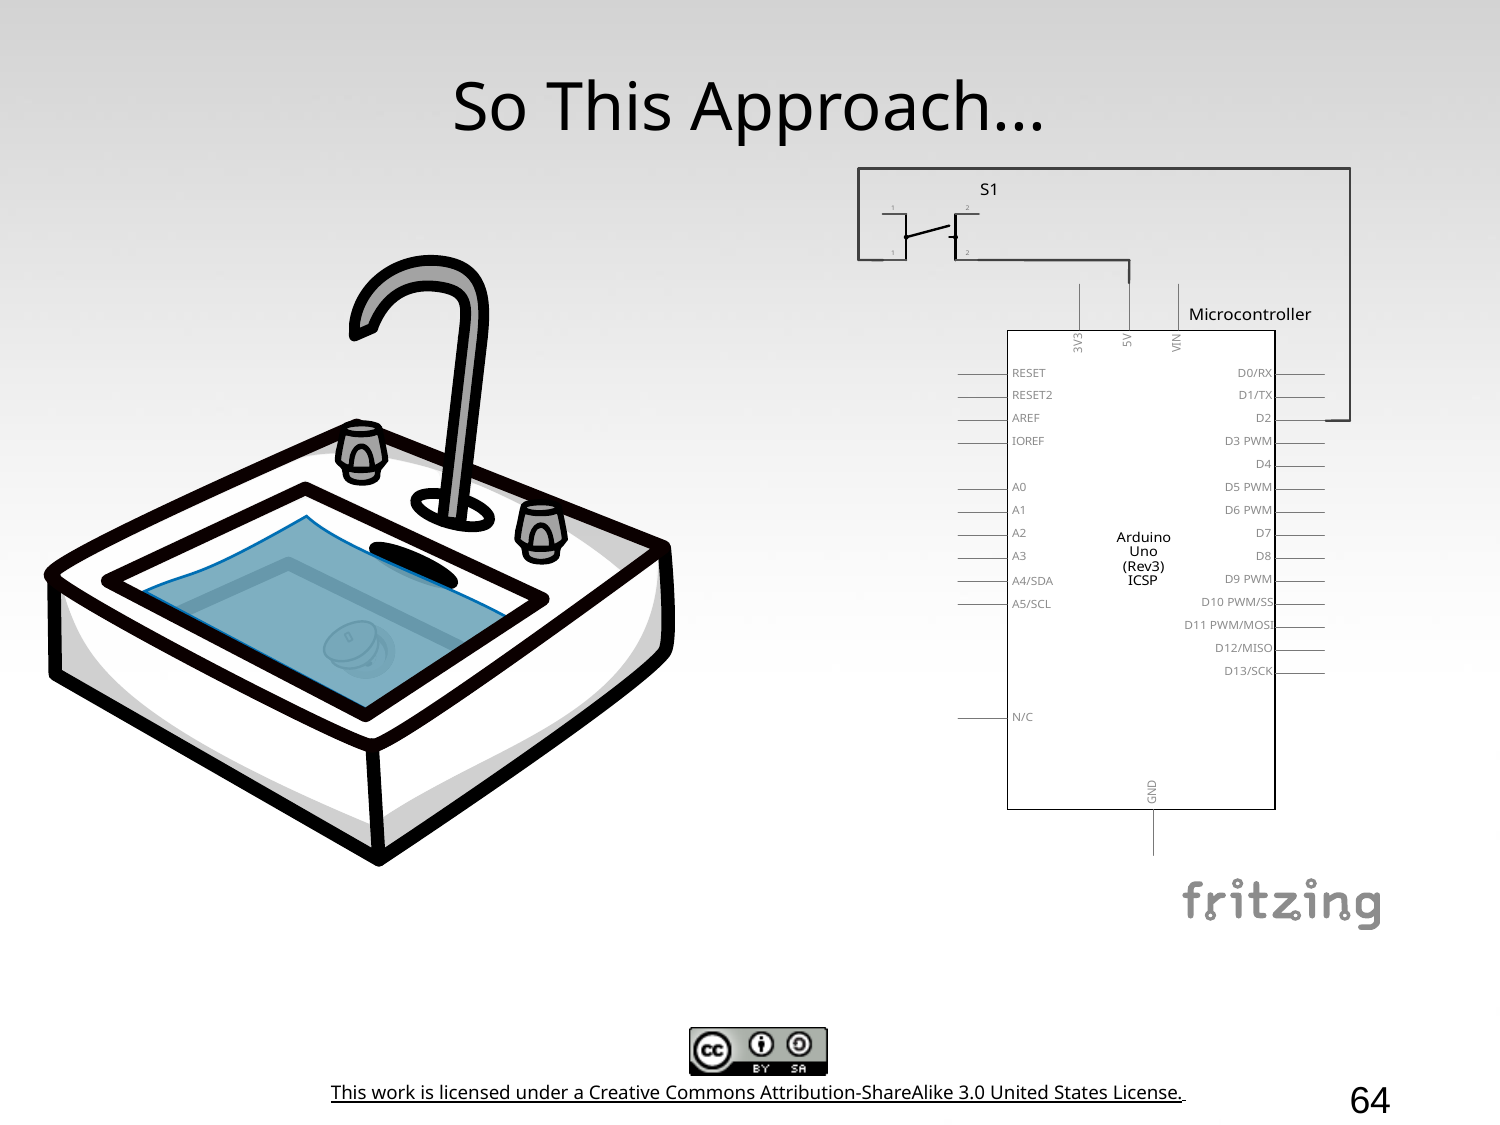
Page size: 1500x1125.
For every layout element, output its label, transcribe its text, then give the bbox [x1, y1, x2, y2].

title So This Approach... [112, 49, 1388, 238]
picture [0, 0, 1500, 1125]
